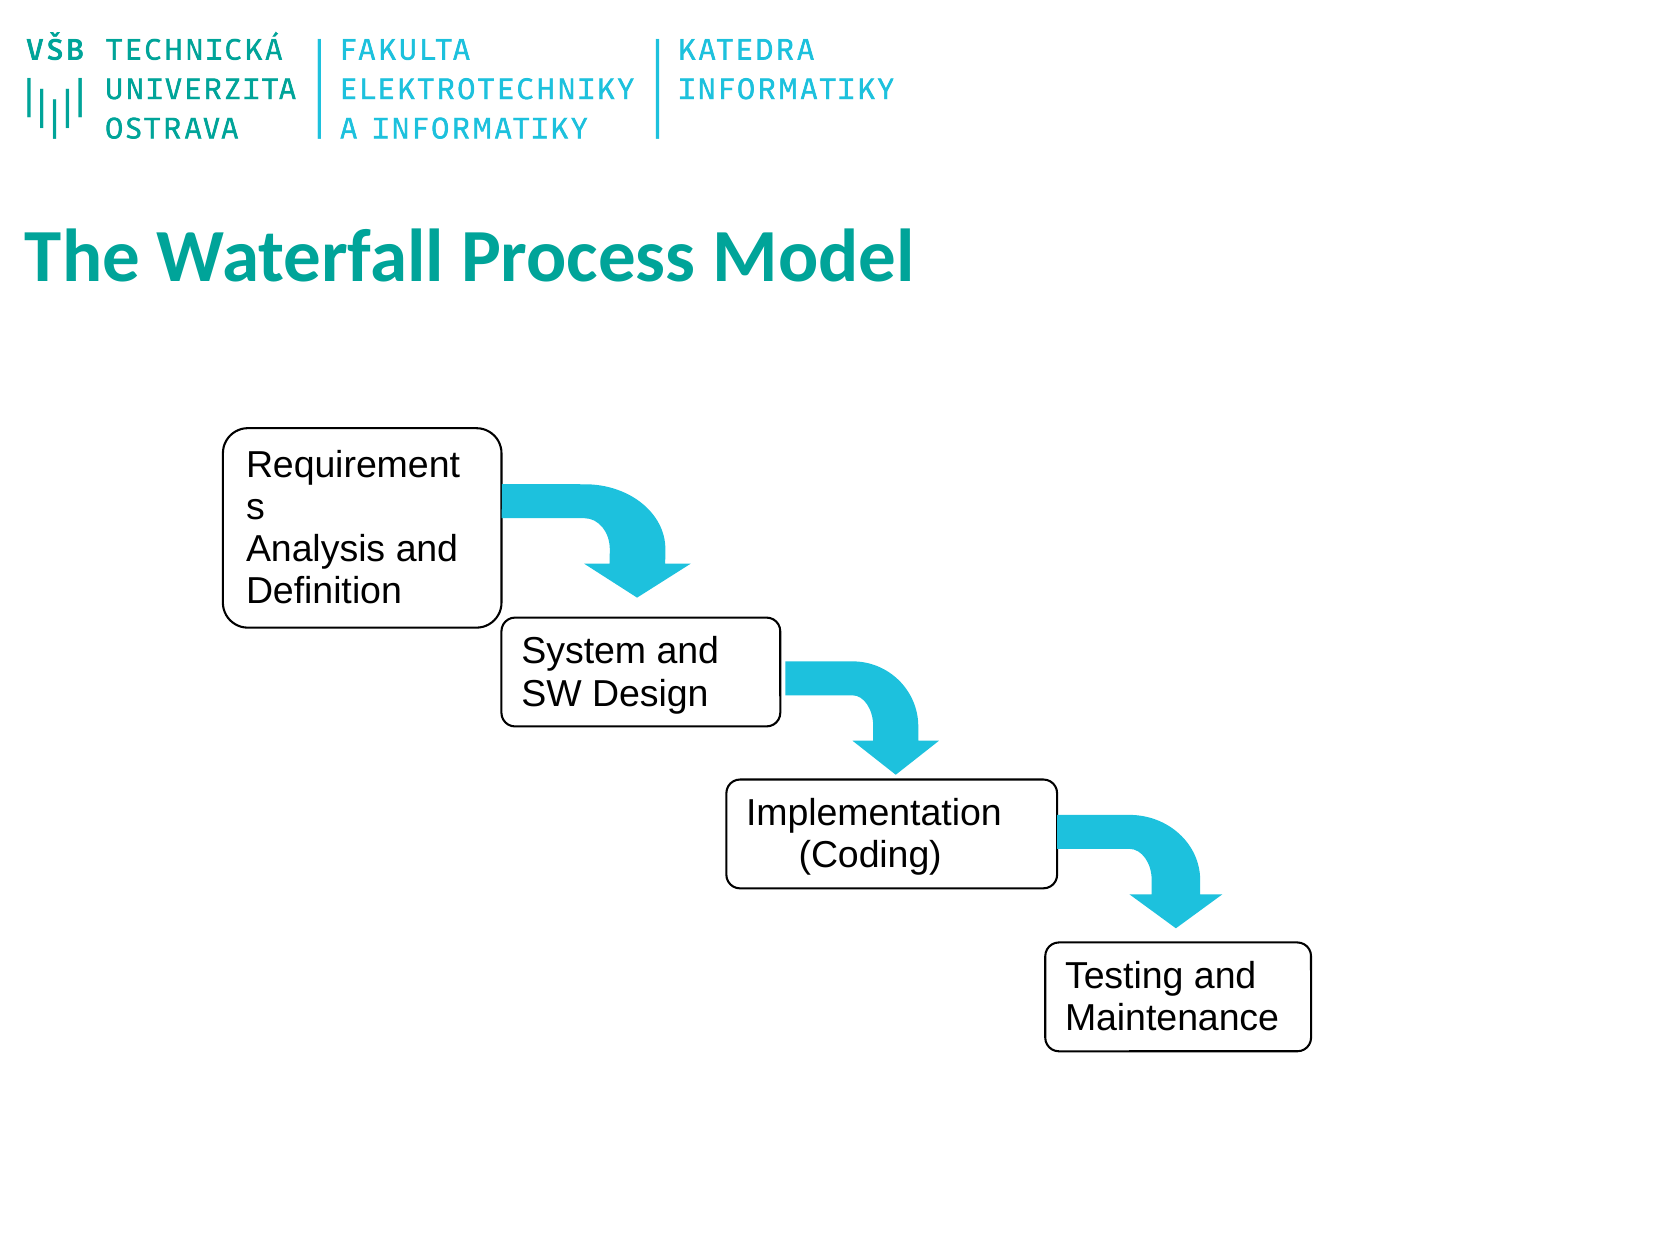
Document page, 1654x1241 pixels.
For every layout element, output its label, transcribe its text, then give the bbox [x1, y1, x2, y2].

text_box Testing and Maintenance [1045, 942, 1312, 1052]
text_box Requirements Analysis and Definition [222, 428, 502, 628]
text_box Implementation (Coding) [726, 779, 1058, 889]
text_box [1057, 814, 1223, 929]
text_box System and SW Design [501, 617, 781, 727]
text_box [501, 484, 691, 598]
picture [26, 31, 894, 139]
text_box [785, 661, 939, 775]
title The Waterfall Process Model [24, 169, 1629, 301]
